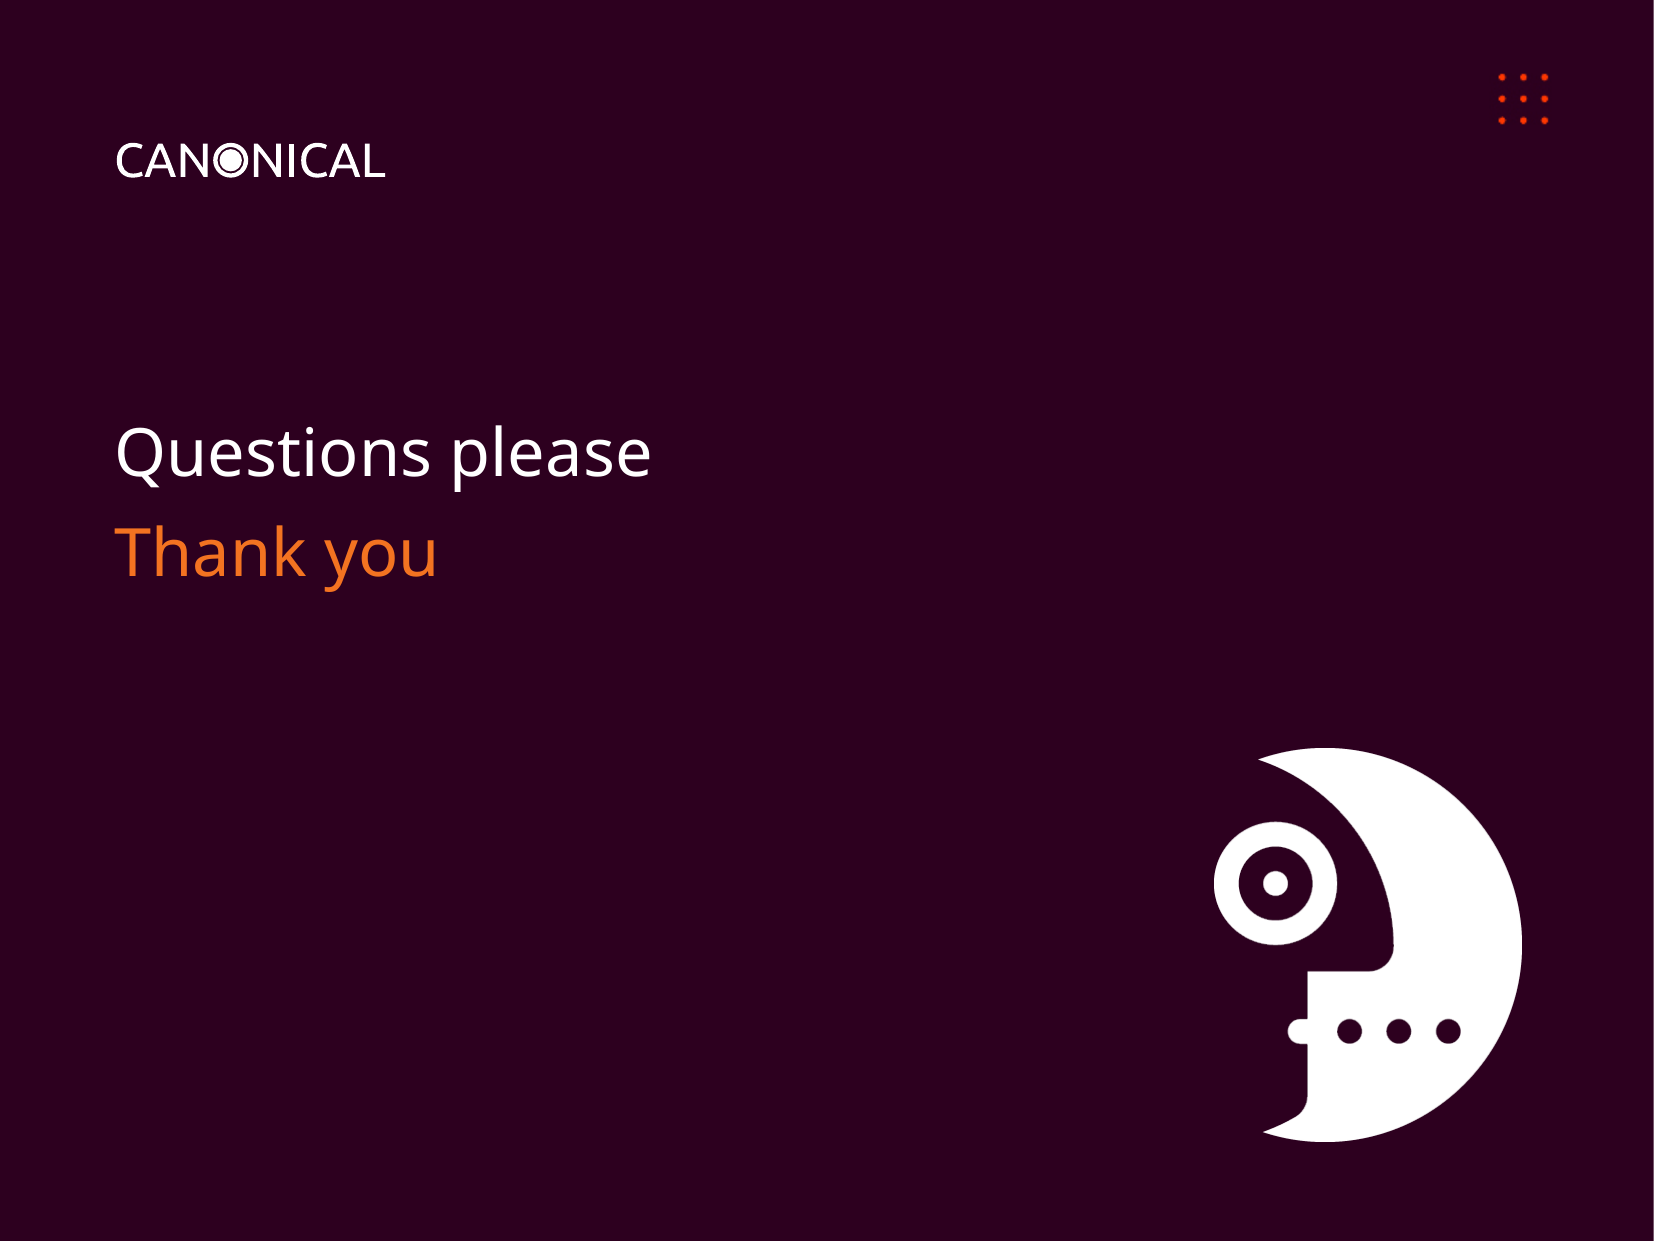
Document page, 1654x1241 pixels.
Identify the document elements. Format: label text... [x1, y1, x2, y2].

title Questions please Thank you [114, 417, 863, 575]
picture [0, 0, 1654, 1241]
